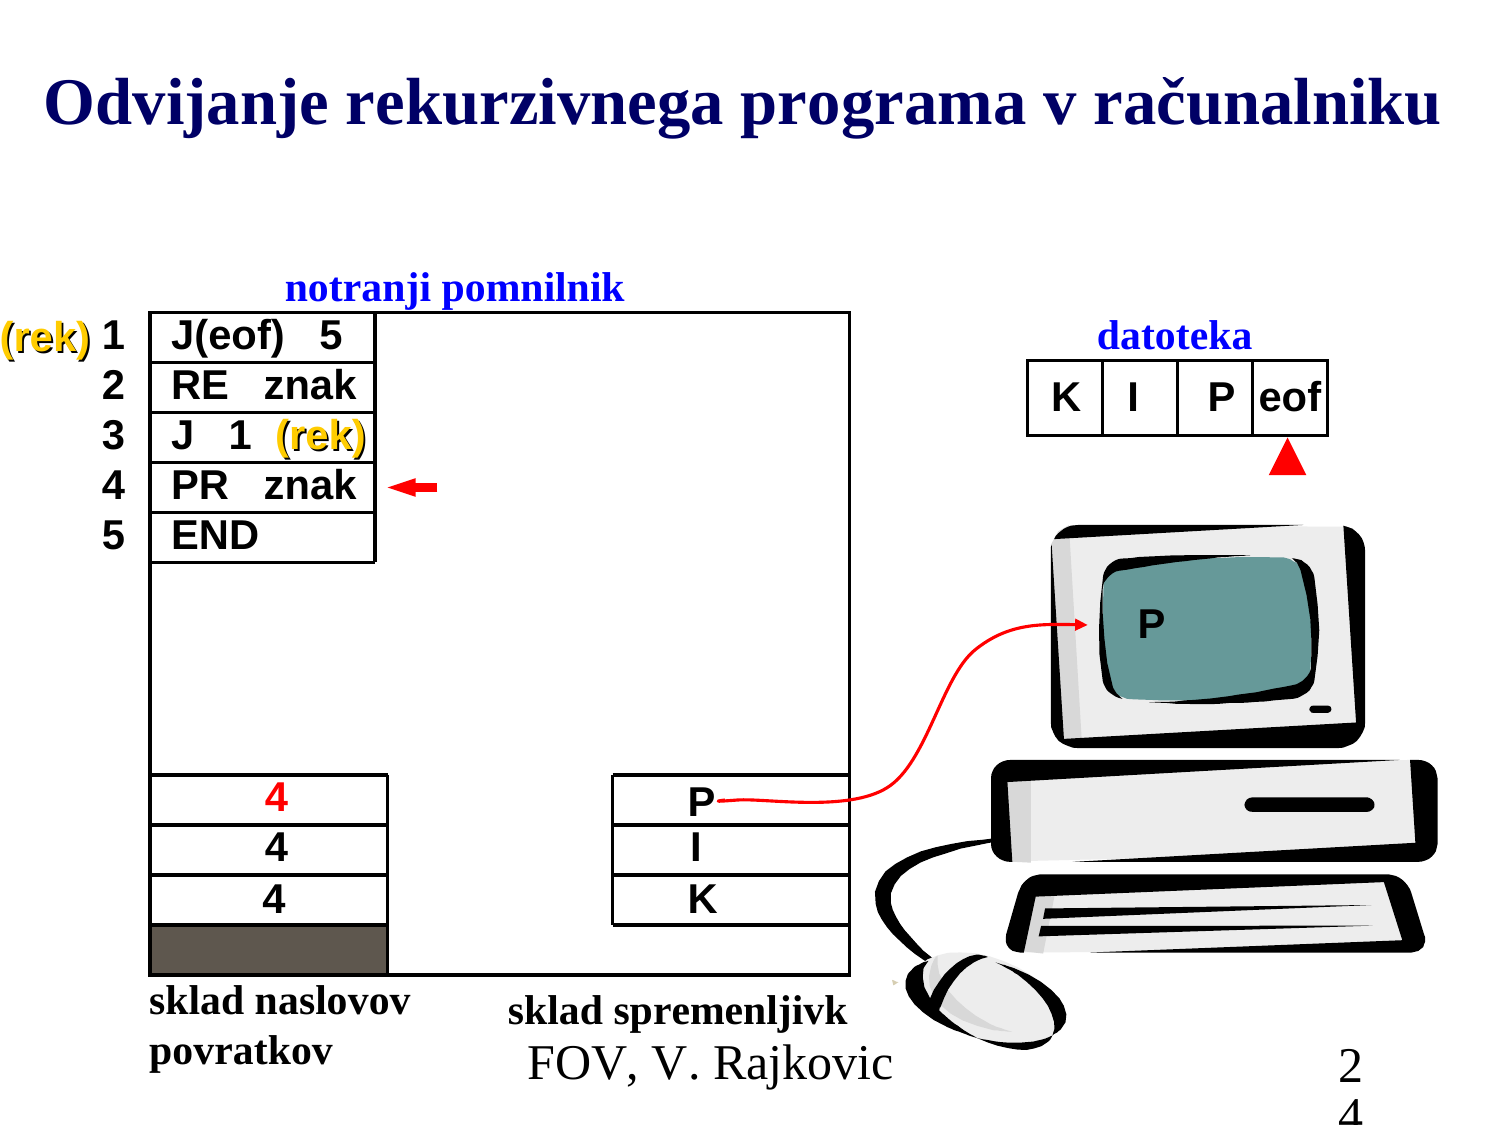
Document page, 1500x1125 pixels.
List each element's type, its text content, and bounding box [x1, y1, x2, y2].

text_box P [672, 767, 731, 833]
text_box K [672, 864, 733, 930]
text_box 4 [247, 864, 301, 930]
text_box [1005, 874, 1426, 954]
text_box notranji pomnilnik [59, 252, 850, 318]
text_box Odvijanje rekurzivnega programa v računalniku [24, 49, 1463, 146]
text_box sklad spremenljivk [412, 975, 863, 1041]
text_box [1050, 524, 1366, 749]
text_box K I P eof [1254, 362, 1337, 428]
text_box 4 [250, 762, 304, 829]
text_box P [696, 792, 707, 801]
text_box sklad naslovov povratkov [134, 964, 426, 1081]
text_box K I P eof [1024, 362, 1101, 428]
text_box K I P eof [1104, 362, 1176, 428]
text_box [892, 979, 899, 986]
text_box 4 [250, 829, 304, 878]
text_box I [675, 812, 717, 878]
text_box [152, 927, 386, 964]
text_box P [1122, 589, 1181, 655]
text_box datoteka [1012, 299, 1338, 366]
text_box [874, 759, 1438, 1051]
text_box (rek) [0, 301, 106, 368]
text_box K I P eof [1179, 362, 1251, 428]
text_box 1 J(eof) 5 2 RE znak 3 J 1 (rek) 4 PR znak 5 END [87, 299, 381, 566]
